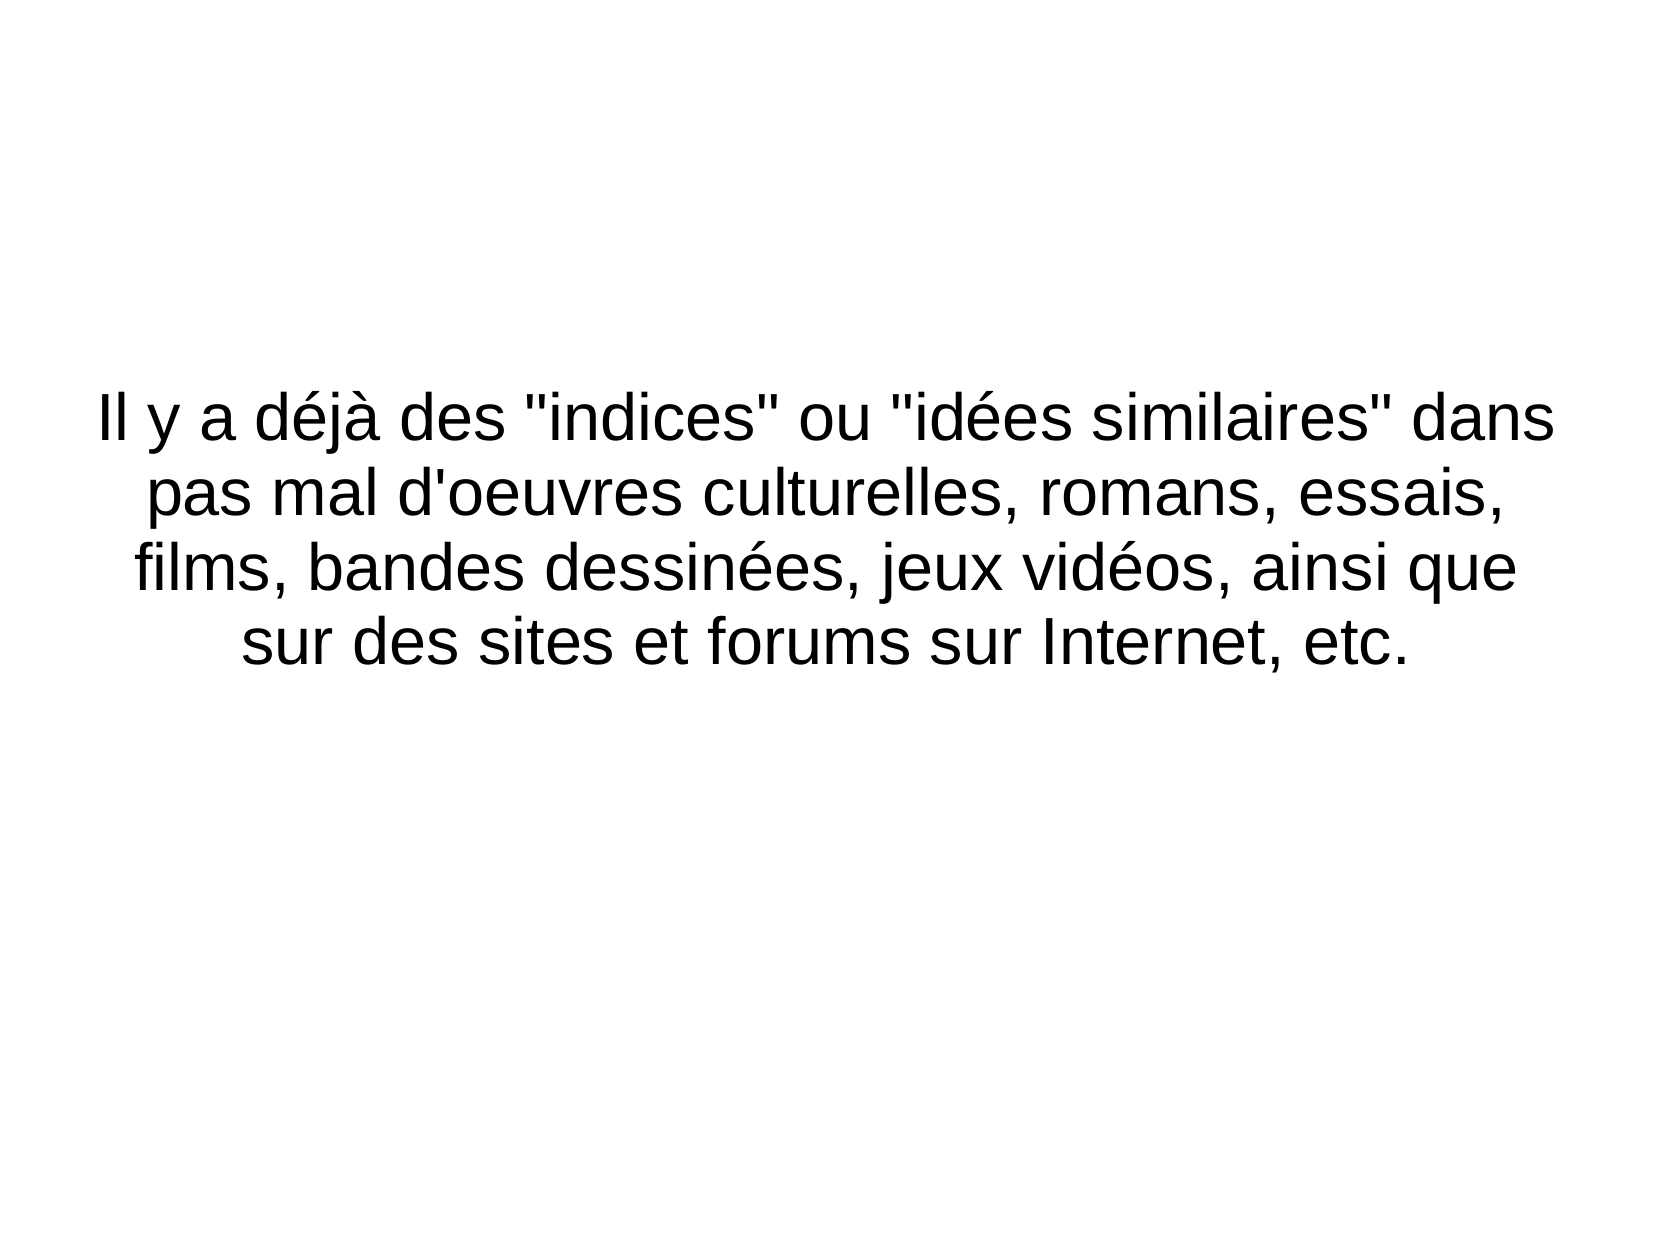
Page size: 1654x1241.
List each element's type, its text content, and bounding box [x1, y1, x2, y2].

subtitle Il y a déjà des "indices" ou "idées similaires" dans pas mal d'oeuvres culturelles, romans, essais, films, bandes dessinées, jeux vidéos, ainsi que sur des sites et forums sur Internet, etc. [82, 49, 1571, 1010]
